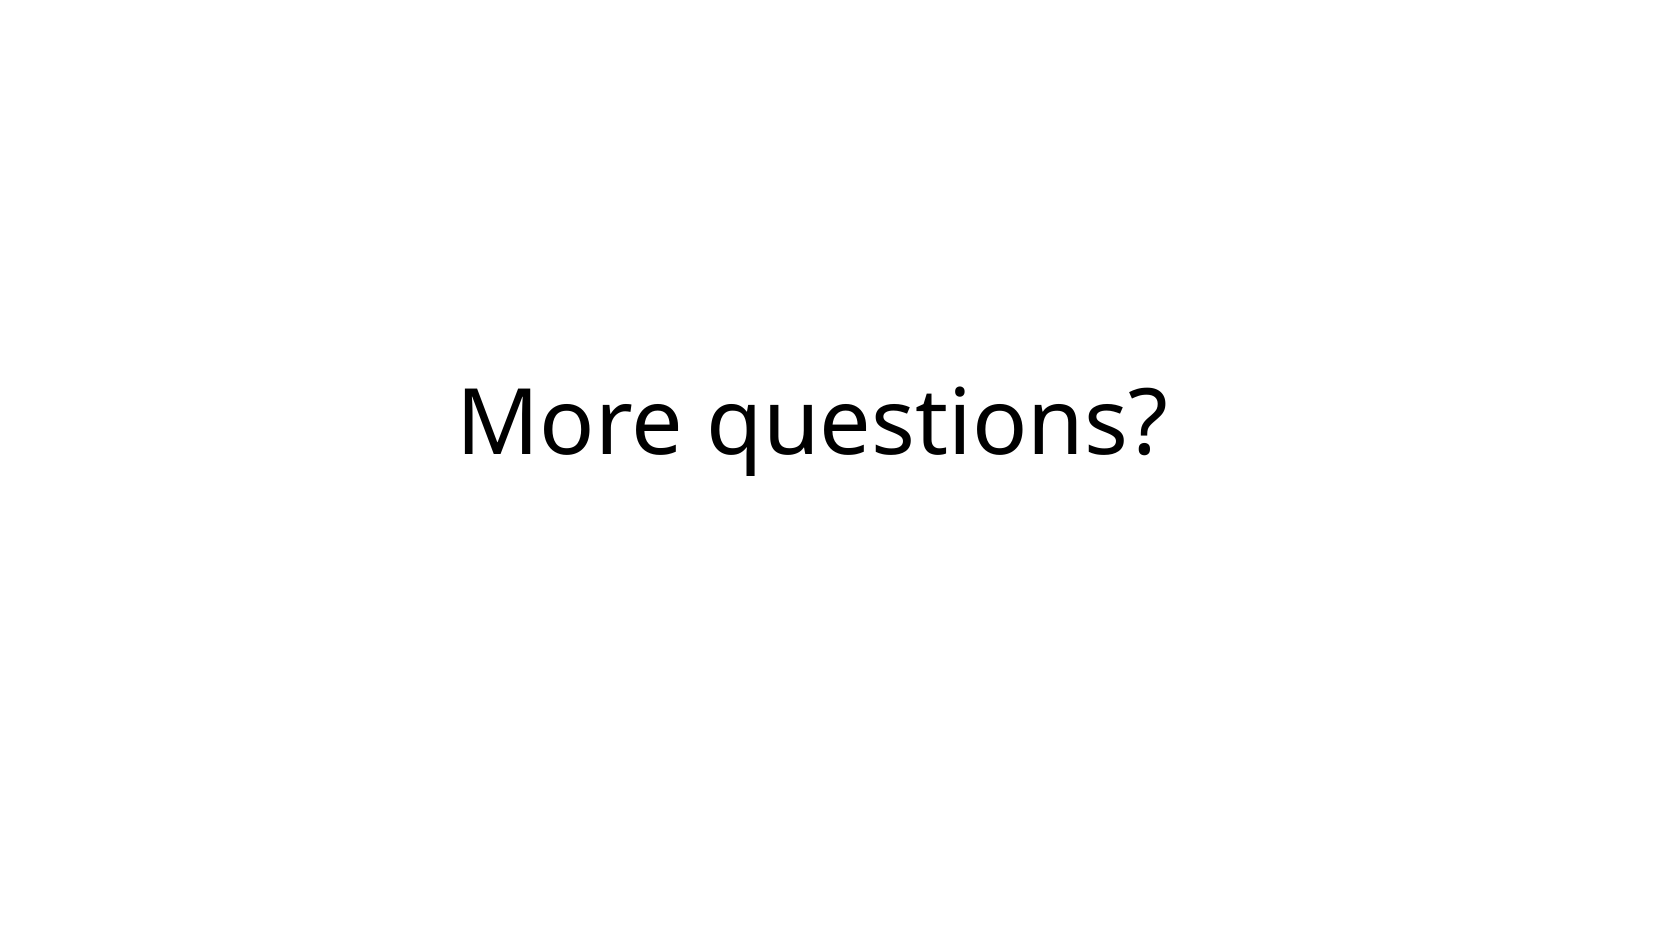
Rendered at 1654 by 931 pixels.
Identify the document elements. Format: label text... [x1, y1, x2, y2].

title More questions? [68, 341, 1558, 497]
